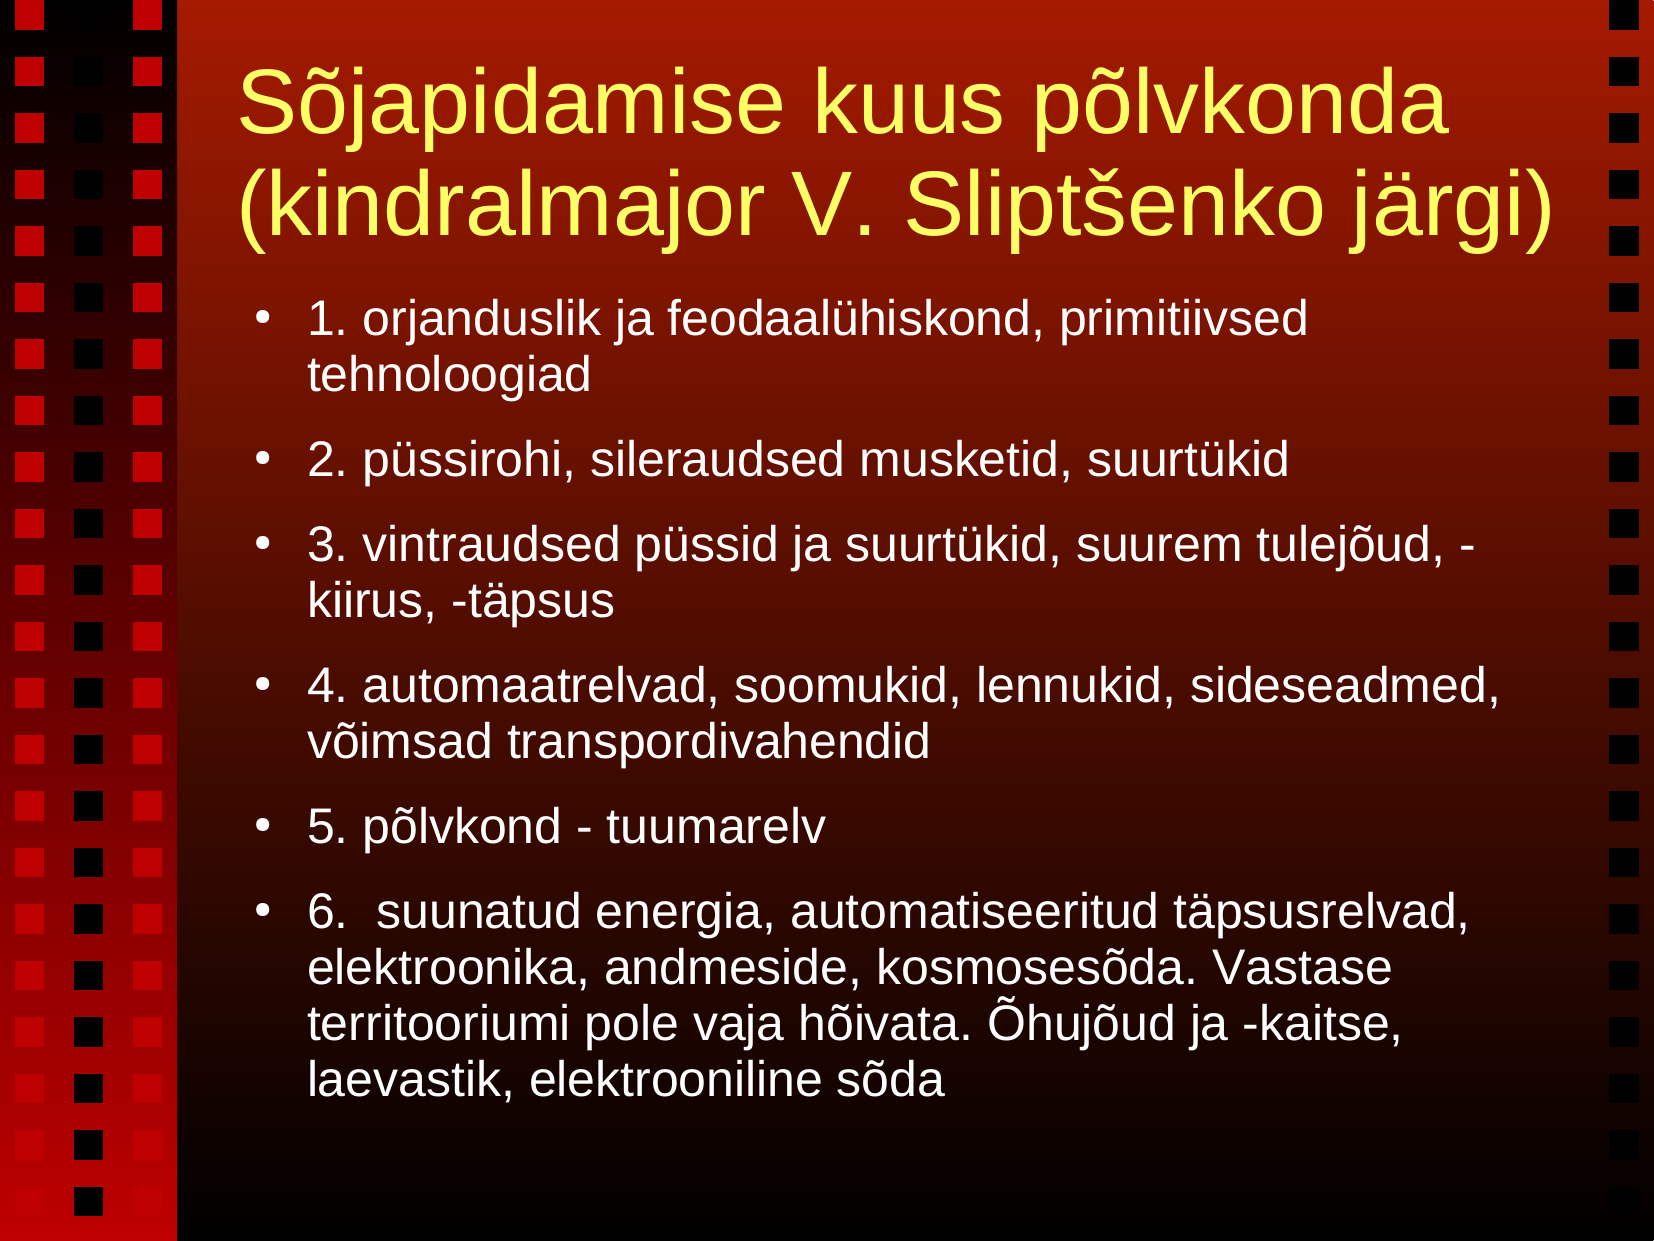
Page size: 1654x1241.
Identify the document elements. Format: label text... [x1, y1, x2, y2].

title Sõjapidamise kuus põlvkonda (kindralmajor V. Sliptšenko järgi) [236, 49, 1571, 257]
list 1. orjanduslik ja feodaalühiskond, primitiivsed tehnoloogiad 2. püssirohi, sileraudsed musketid, suurtükid 3. vintraudsed püssid ja suurtükid, suurem tulejõud, -kiirus, -täpsus 4. automaatrelvad, soomukid, lennukid, sideseadmed, võimsad transpordivahendid 5. põlvkond - tuumarelv 6. suunatud energia, automatiseeritud täpsusrelvad, elektroonika, andmeside, kosmosesõda. Vastase territooriumi pole vaja hõivata. Õhujõud ja -kaitse, laevastik, elektrooniline sõda [236, 290, 1571, 1109]
